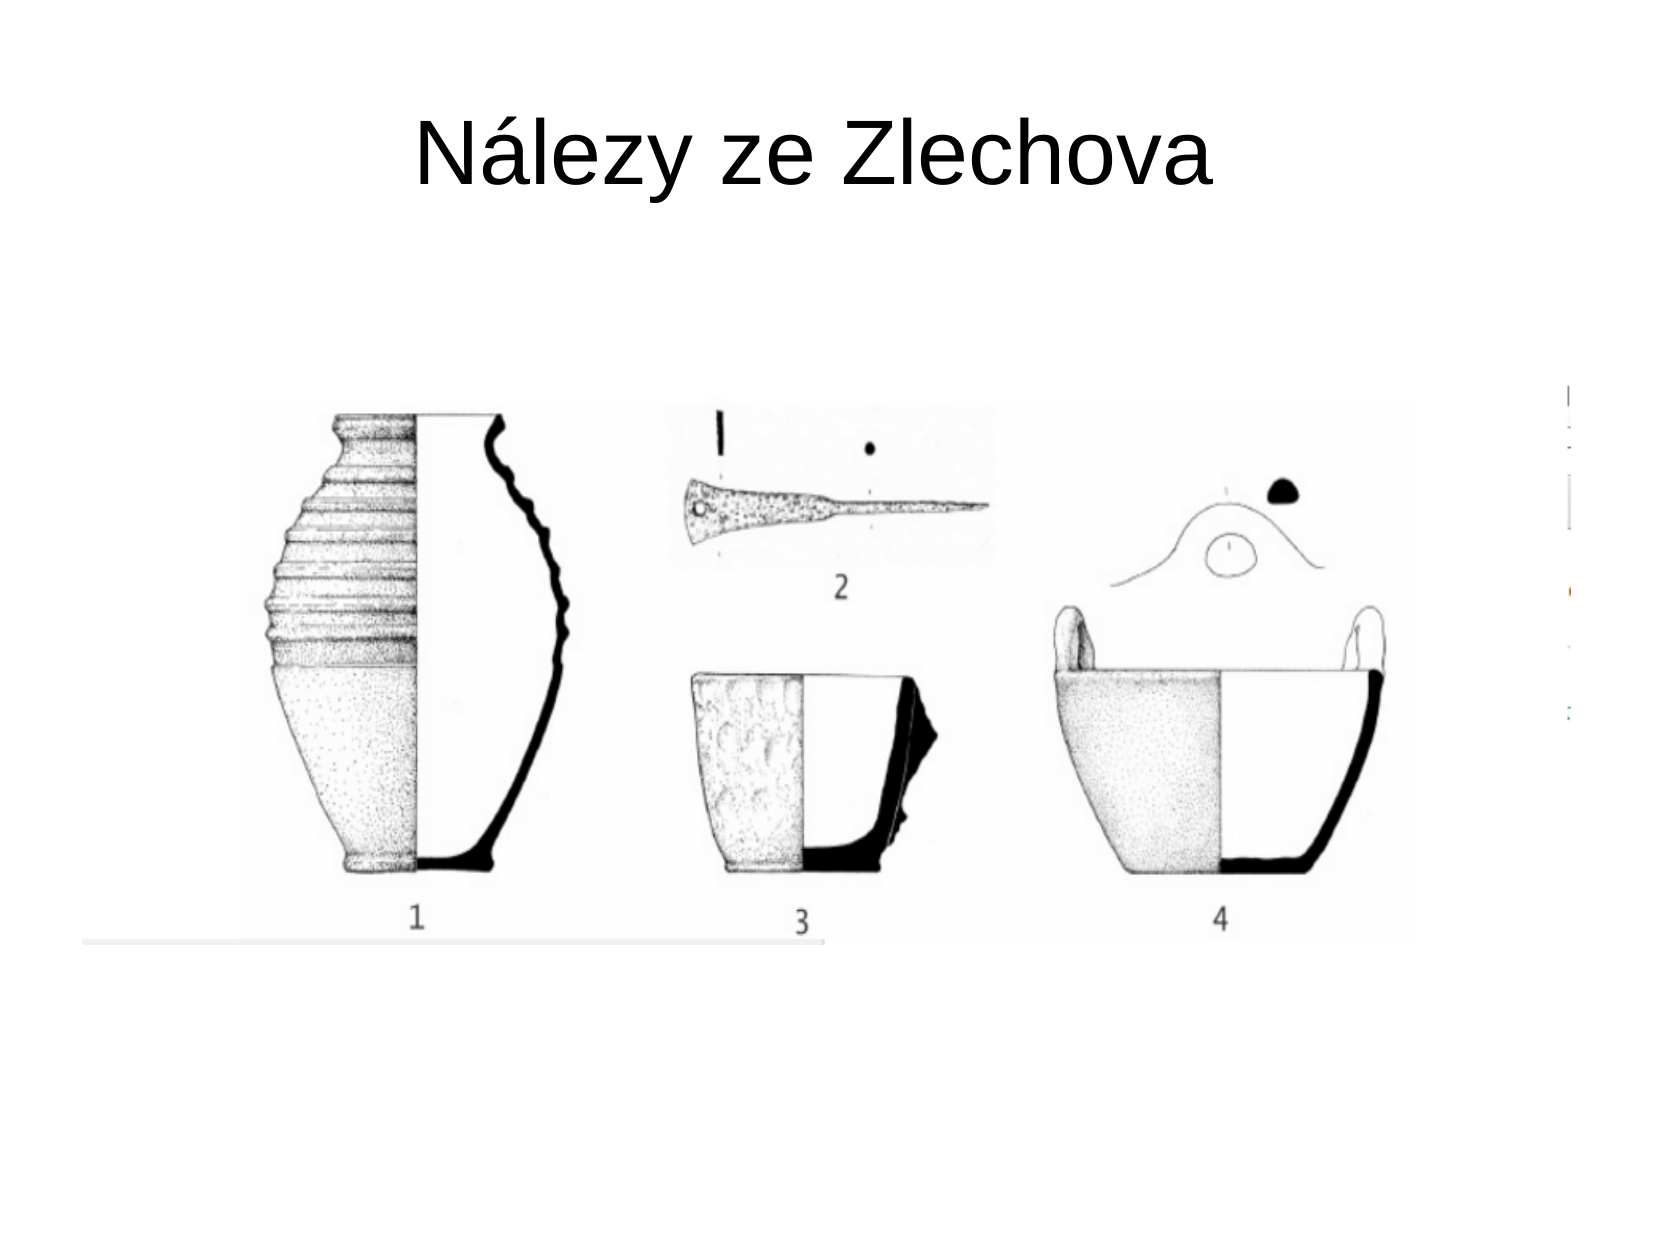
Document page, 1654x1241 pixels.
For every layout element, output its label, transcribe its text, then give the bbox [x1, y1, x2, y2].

title Nálezy ze Zlechova [82, 49, 1571, 257]
picture [82, 377, 1571, 945]
